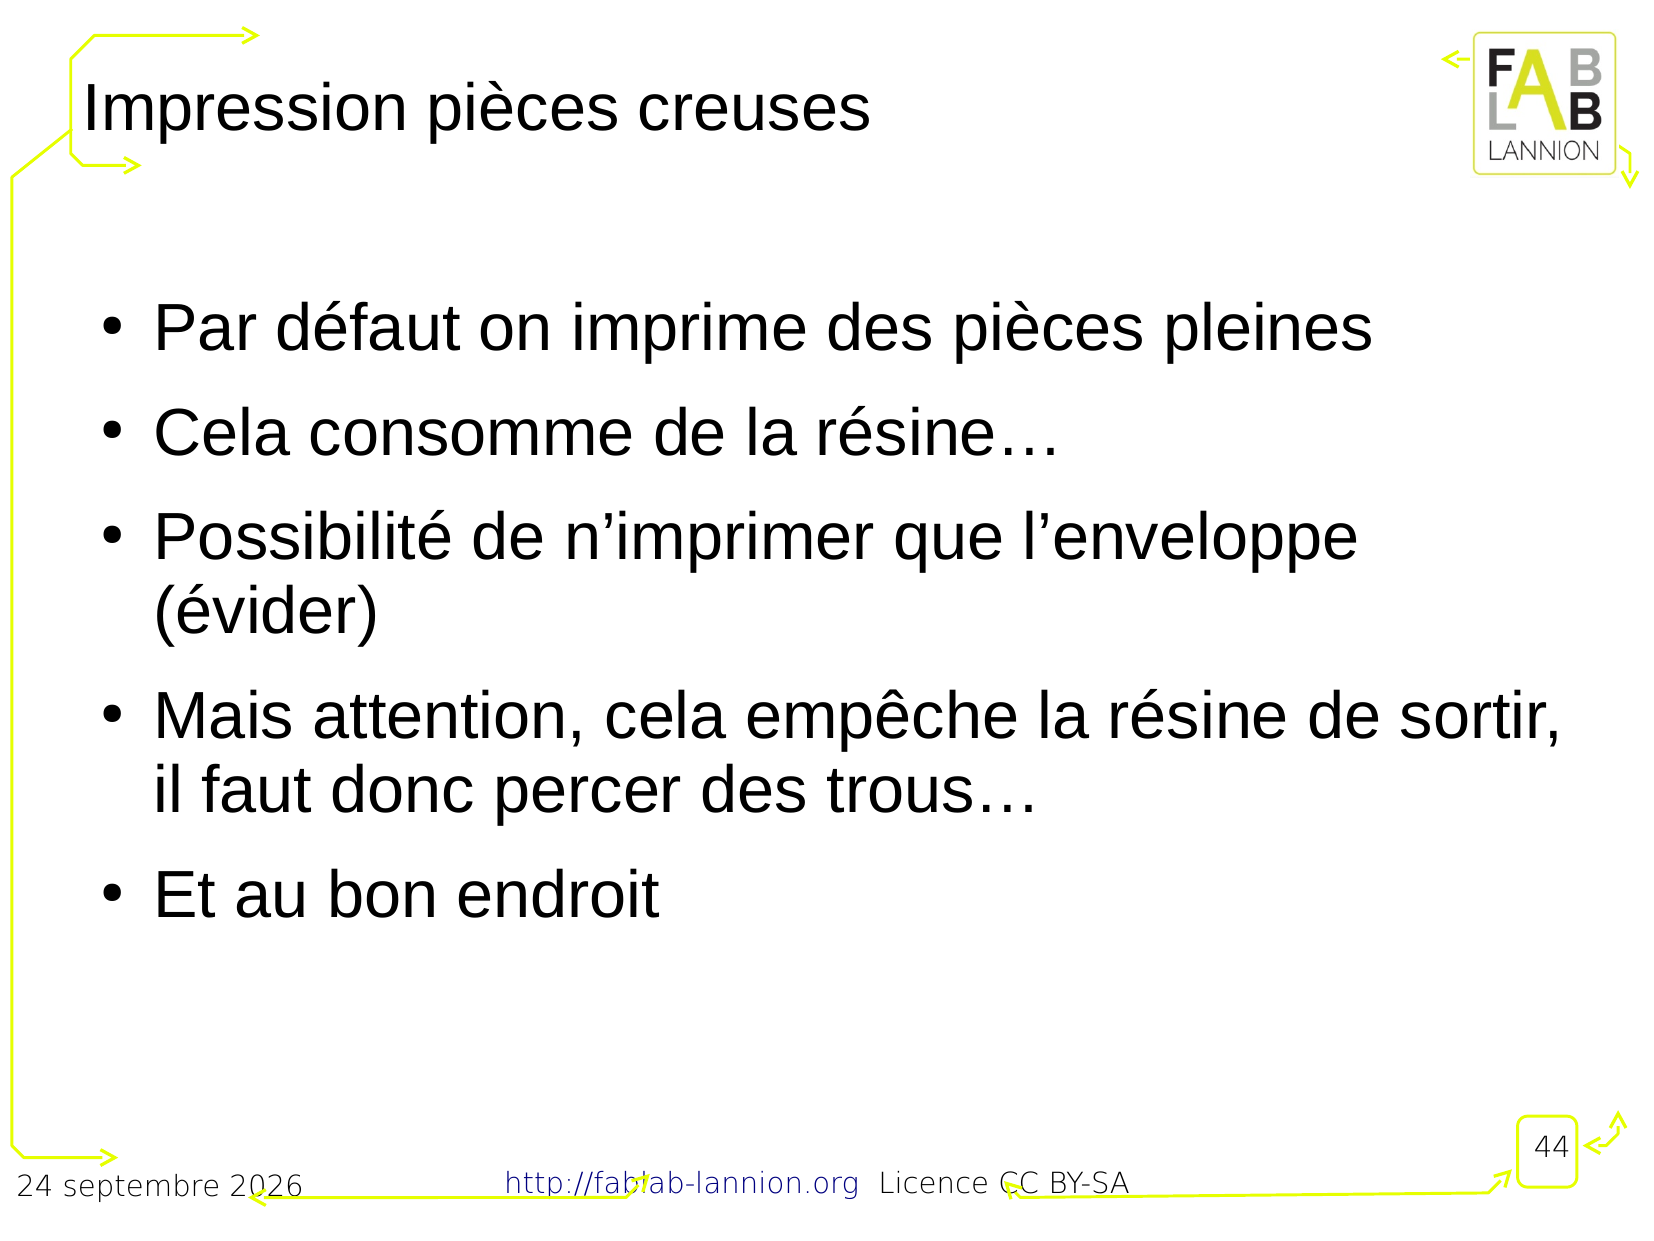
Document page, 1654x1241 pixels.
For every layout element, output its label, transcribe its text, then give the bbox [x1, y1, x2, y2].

picture [1470, 29, 1619, 178]
title Impression pièces creuses [82, 49, 1441, 166]
list Par défaut on imprime des pièces pleines Cela consomme de la résine… Possibilité de n’imprimer que l’enveloppe (évider) Mais attention, cela empêche la résine de sortir, il faut donc percer des trous… Et au bon endroit [82, 290, 1571, 1010]
